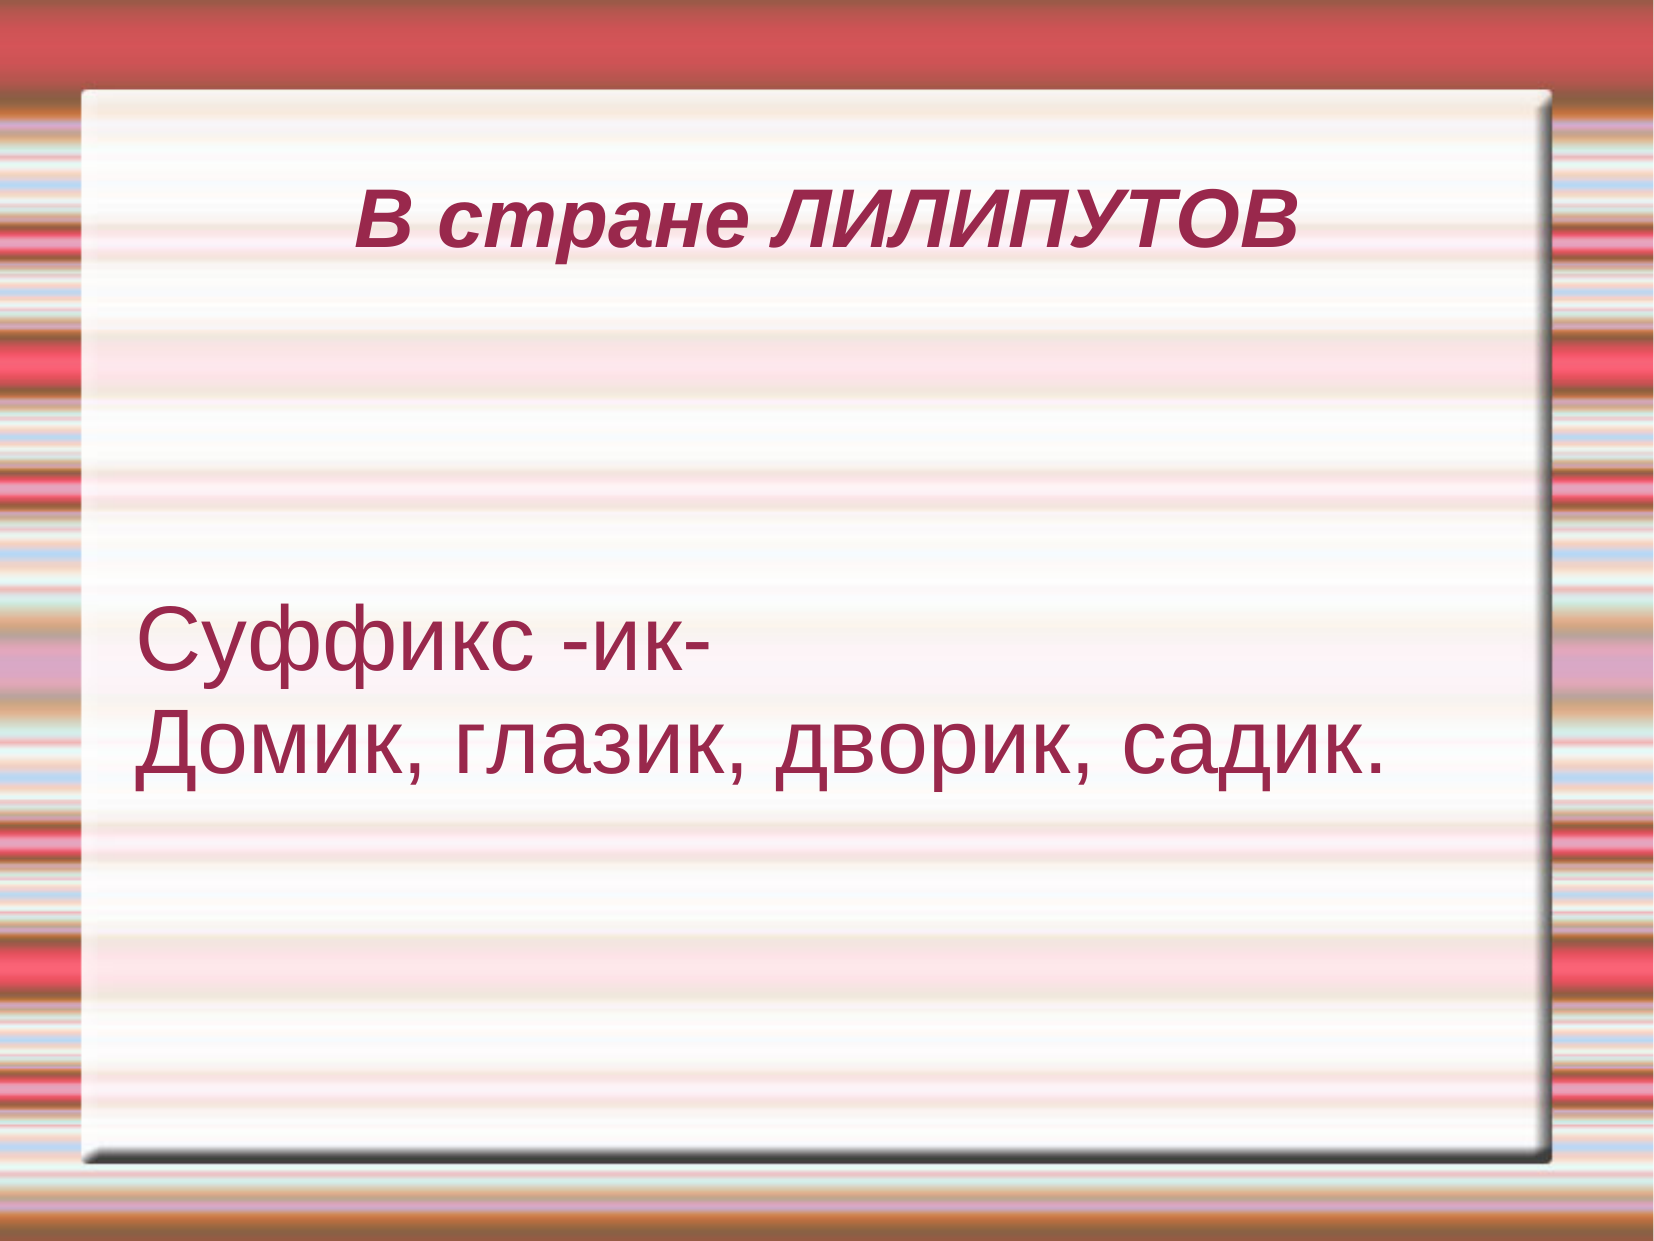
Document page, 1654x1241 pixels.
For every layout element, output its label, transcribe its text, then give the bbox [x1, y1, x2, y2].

subtitle Суффикс -ик- Домик, глазик, дворик, садик. [134, 358, 1516, 1125]
title В стране ЛИЛИПУТОВ [121, 122, 1534, 315]
picture [0, 0, 1654, 1241]
